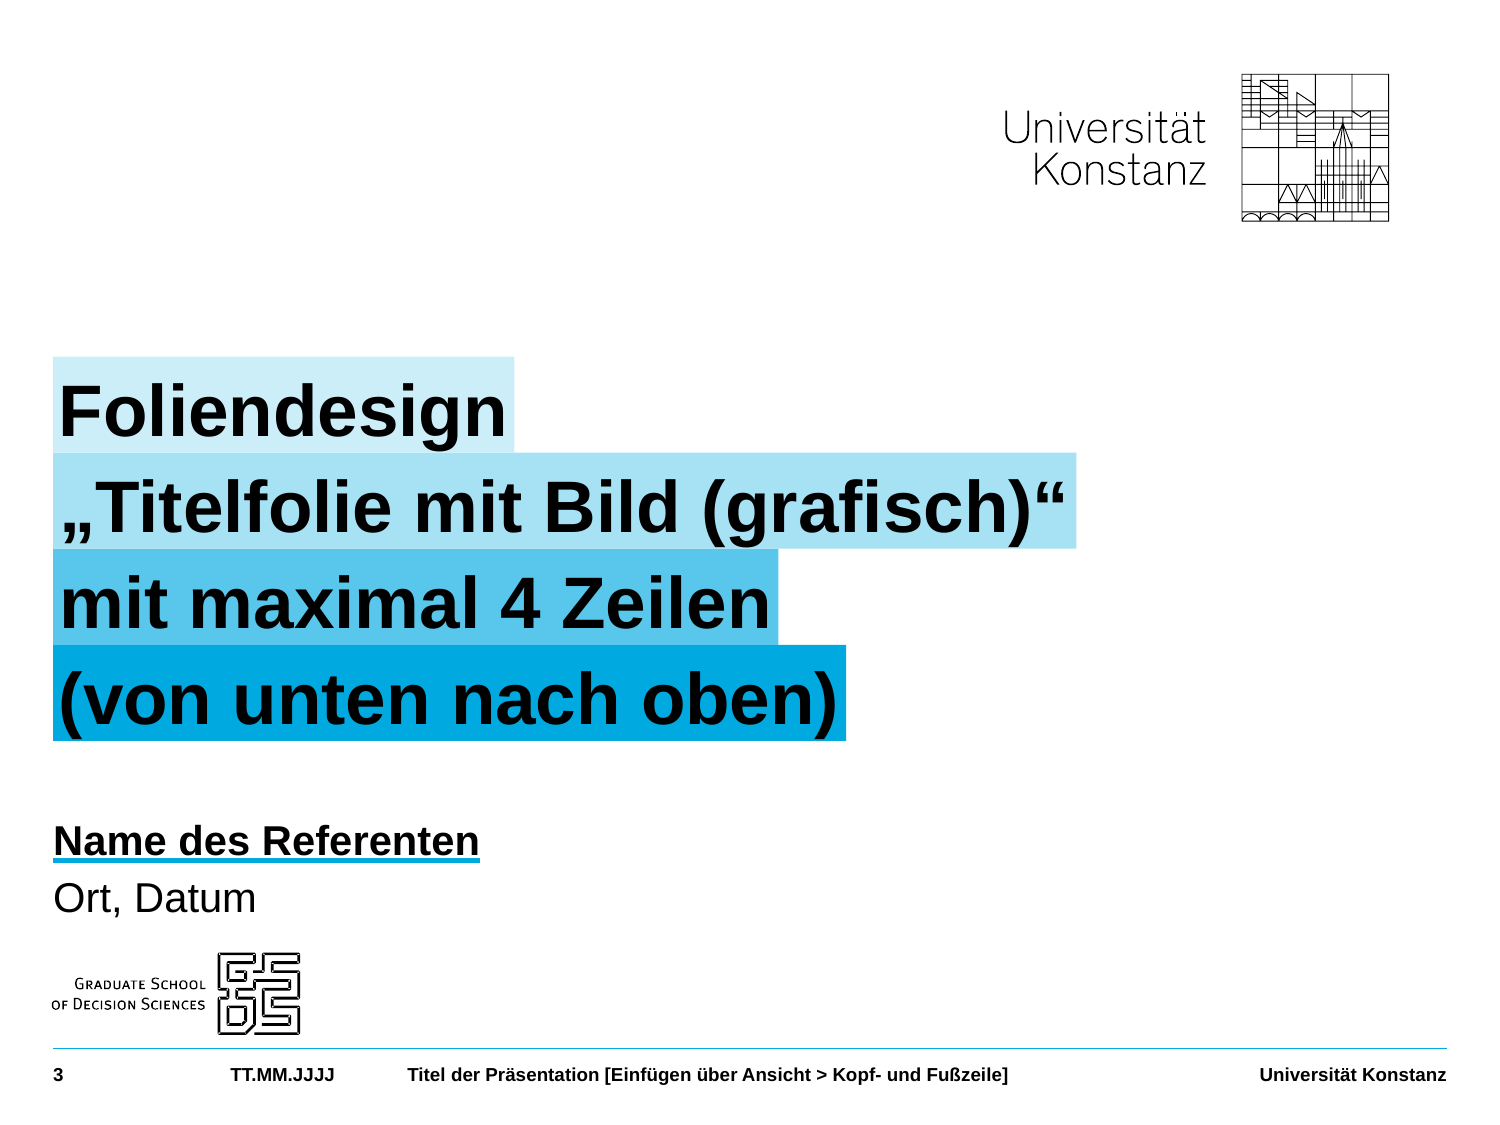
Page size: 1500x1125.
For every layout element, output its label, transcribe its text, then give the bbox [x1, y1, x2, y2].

text_box (von unten nach oben) [53, 644, 847, 741]
text_box Foliendesign [53, 356, 515, 453]
title Name des Referenten [53, 797, 1093, 865]
text_box „Titelfolie mit Bild (grafisch)“ [53, 452, 1077, 549]
list Ort, Datum [53, 819, 1092, 922]
text_box mit maximal 4 Zeilen [53, 549, 779, 645]
